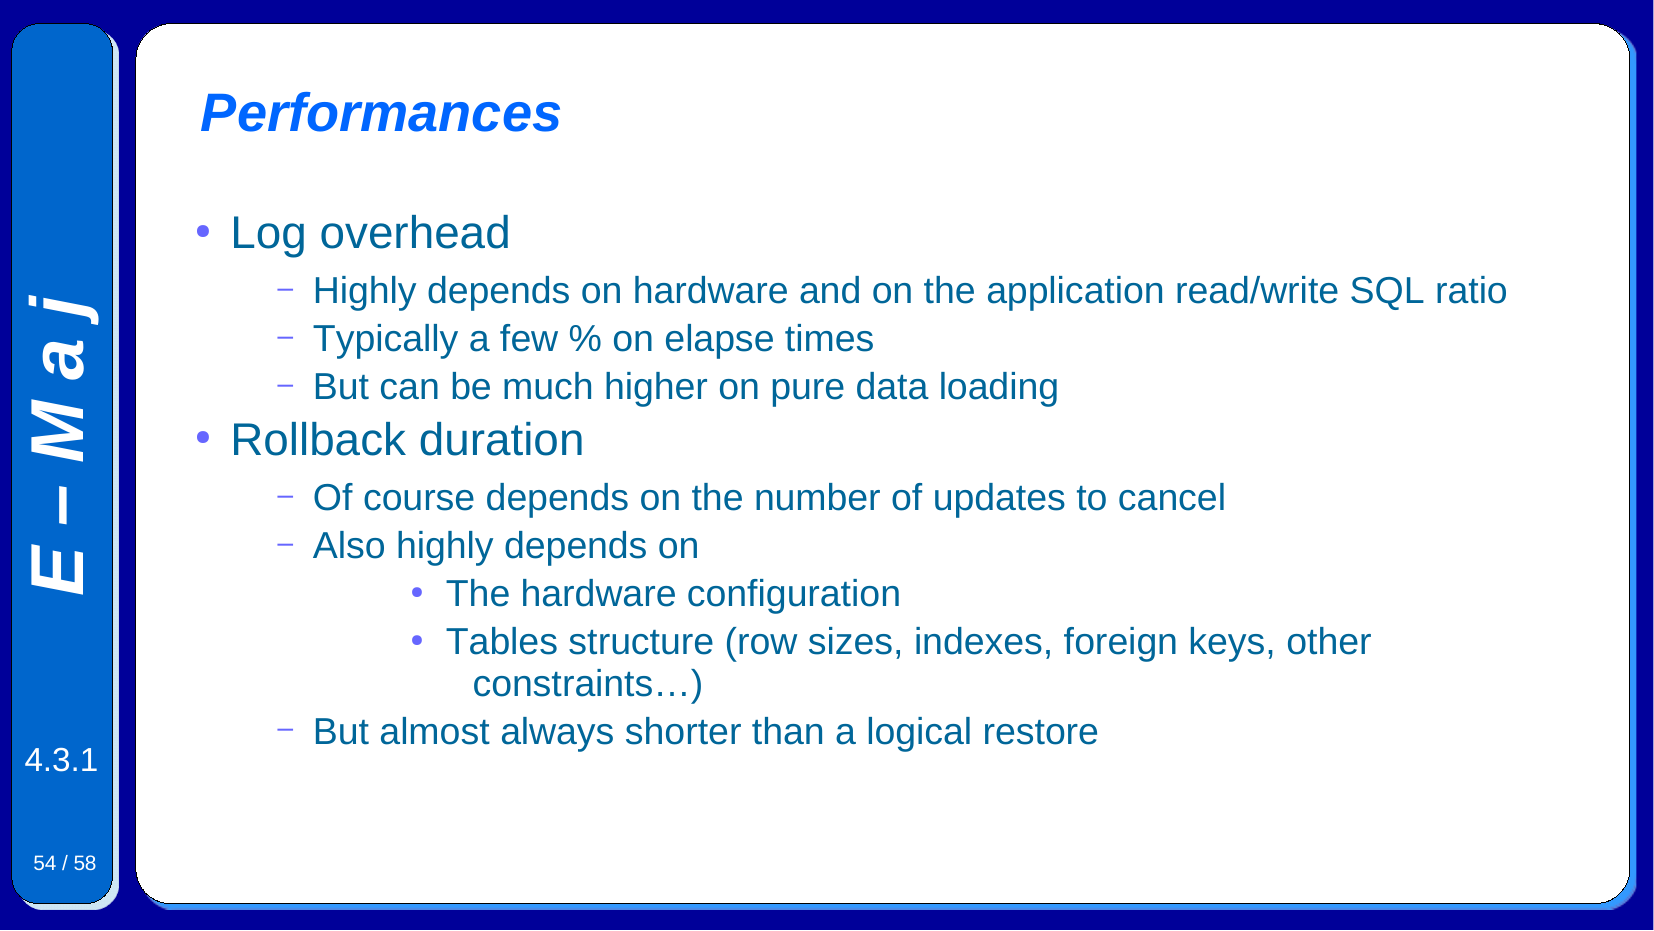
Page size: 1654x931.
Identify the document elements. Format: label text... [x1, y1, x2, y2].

list Log overhead Highly depends on hardware and on the application read/write SQL ratio Typically a few % on elapse times But can be much higher on pure data loading Rollback duration Of course depends on the number of updates to cancel Also highly depends on The hardware configuration Tables structure (row sizes, indexes, foreign keys, other constraints…) But almost always shorter than a logical restore [177, 206, 1587, 827]
title Performances [200, 34, 1575, 191]
